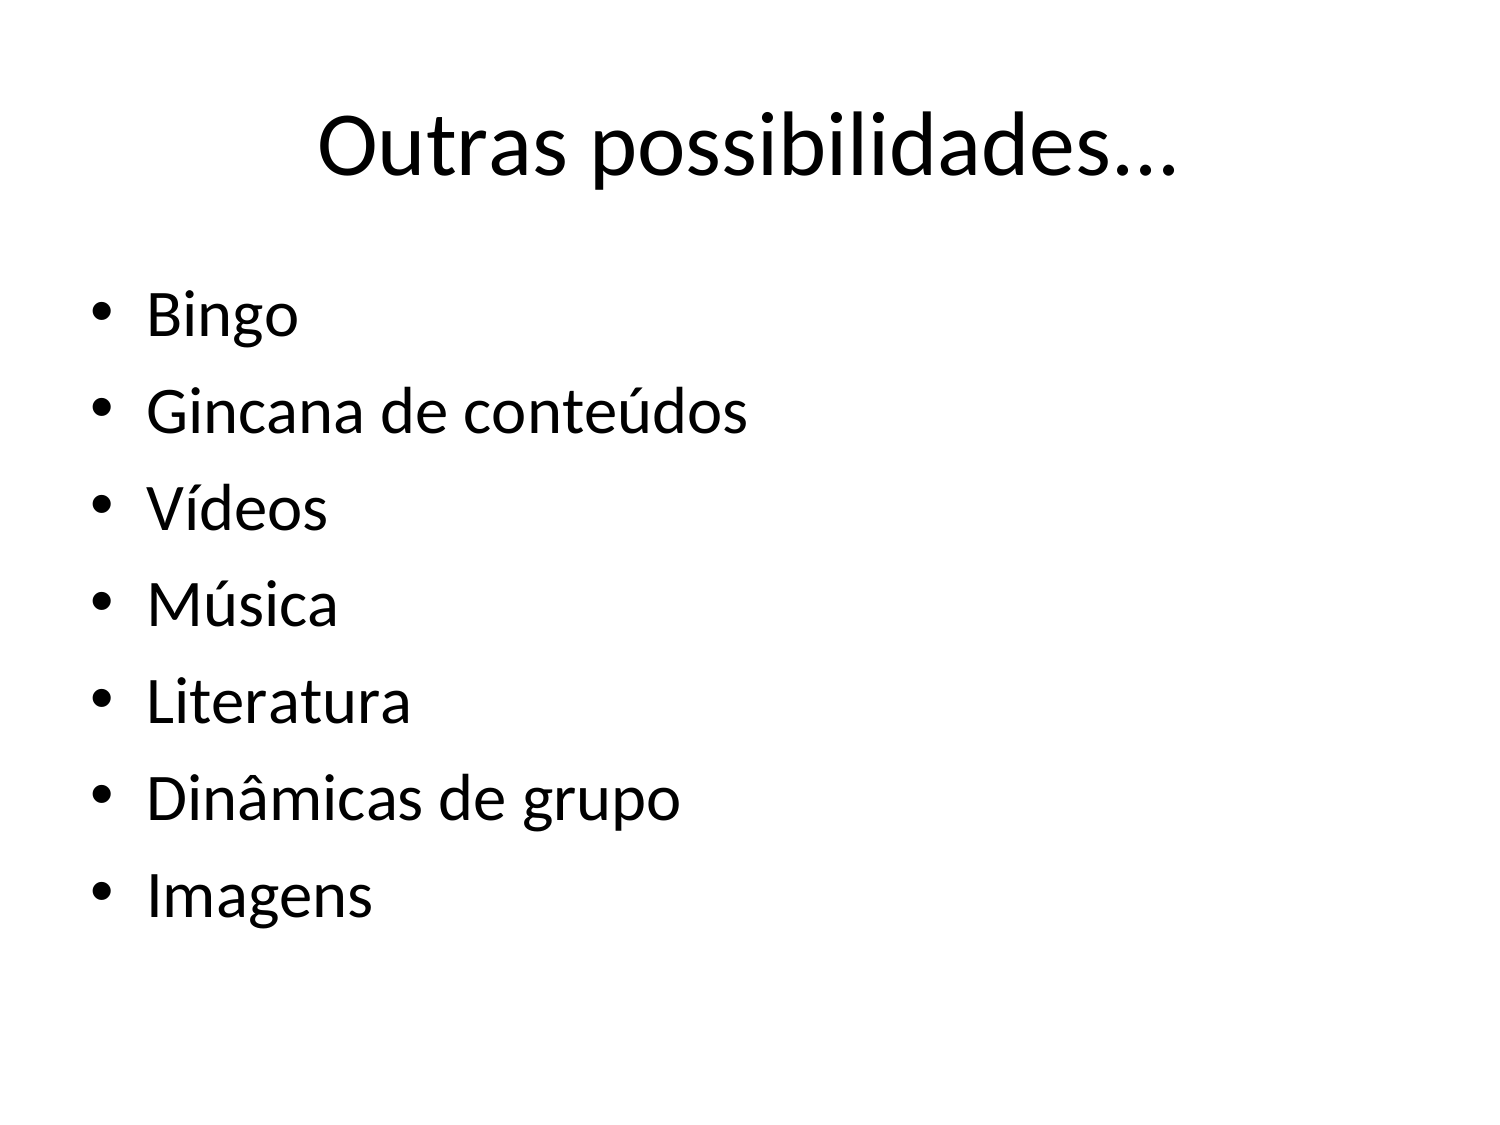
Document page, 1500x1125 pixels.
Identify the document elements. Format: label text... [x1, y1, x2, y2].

list Bingo Gincana de conteúdos Vídeos Música Literatura Dinâmicas de grupo Imagens [75, 262, 1426, 1005]
title Outras possibilidades... [75, 45, 1426, 233]
